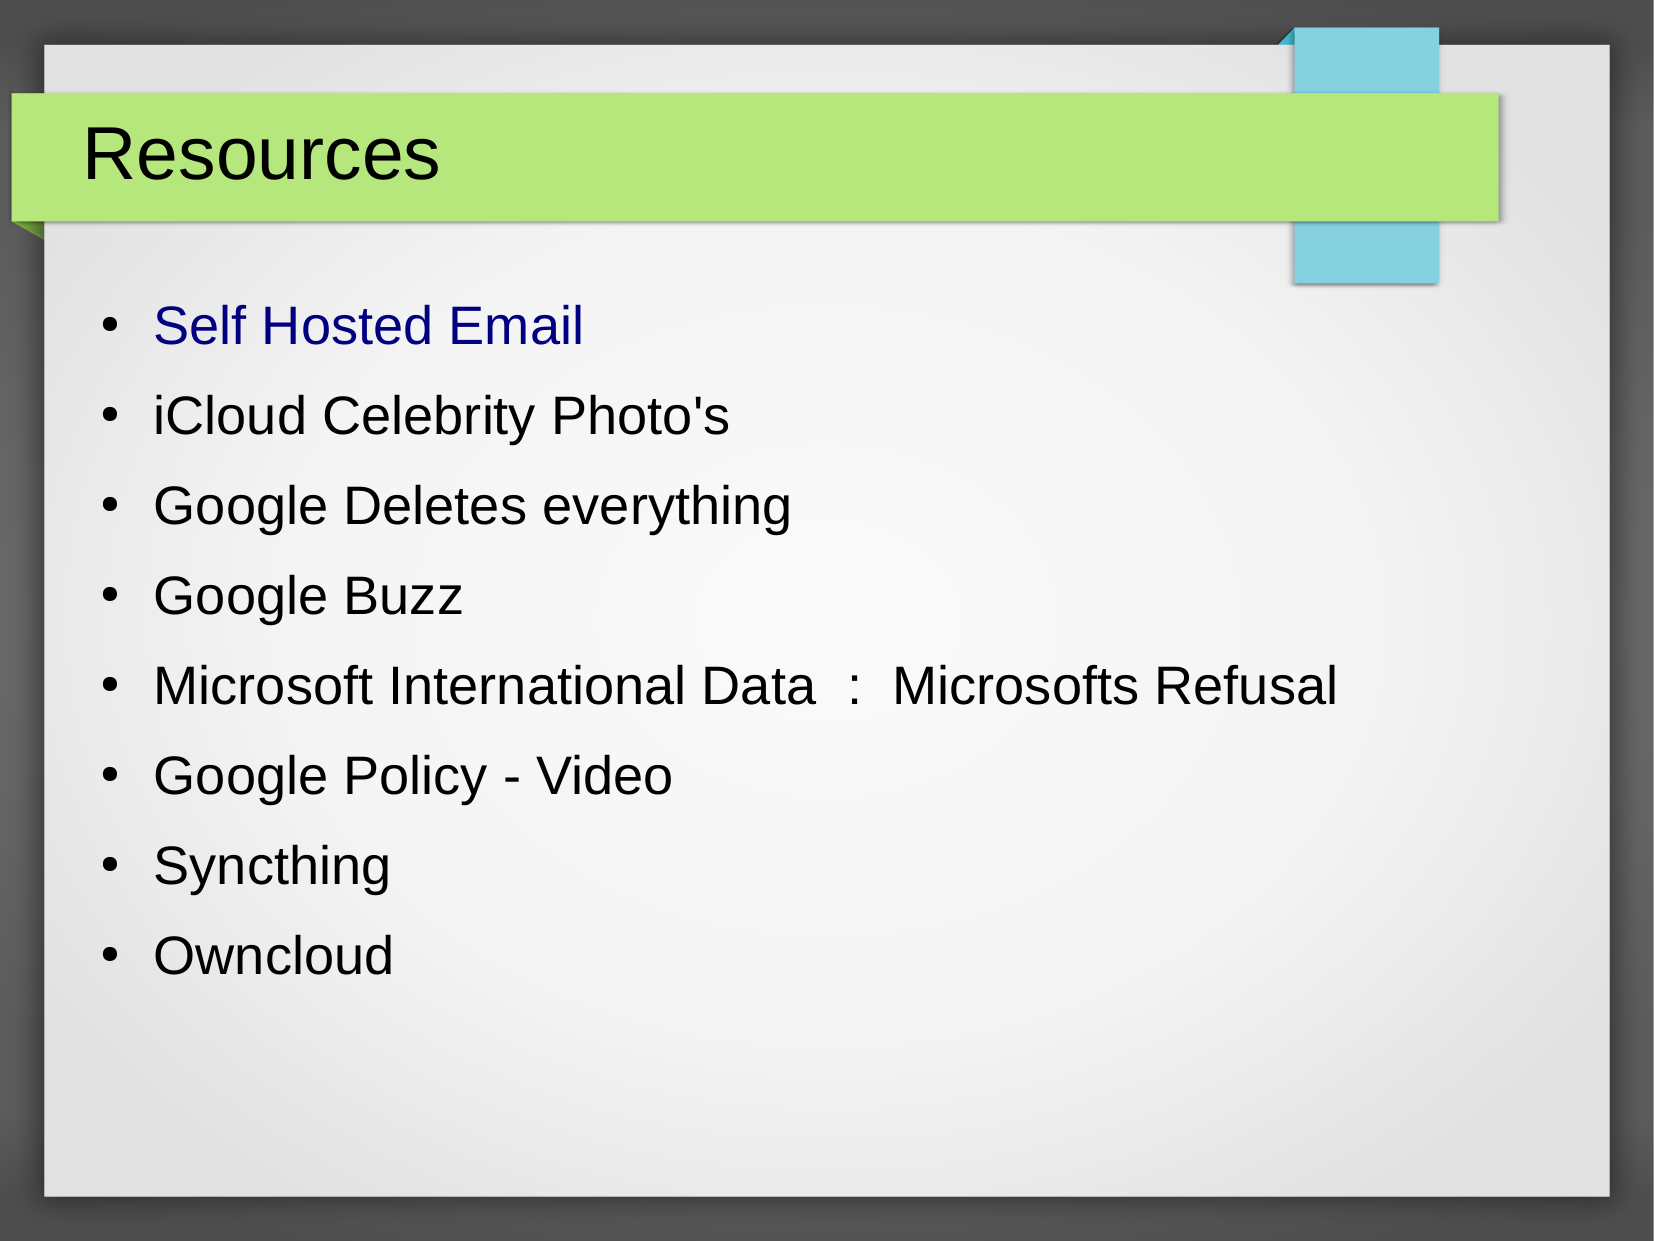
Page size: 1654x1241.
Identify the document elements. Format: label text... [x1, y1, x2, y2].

title Resources [82, 94, 1264, 213]
list Self Hosted Email iCloud Celebrity Photo's Google Deletes everything Google Buzz Microsoft International Data : Microsofts Refusal Google Policy - Video Syncthing Owncloud [82, 295, 1571, 1015]
picture [0, 0, 1654, 1241]
